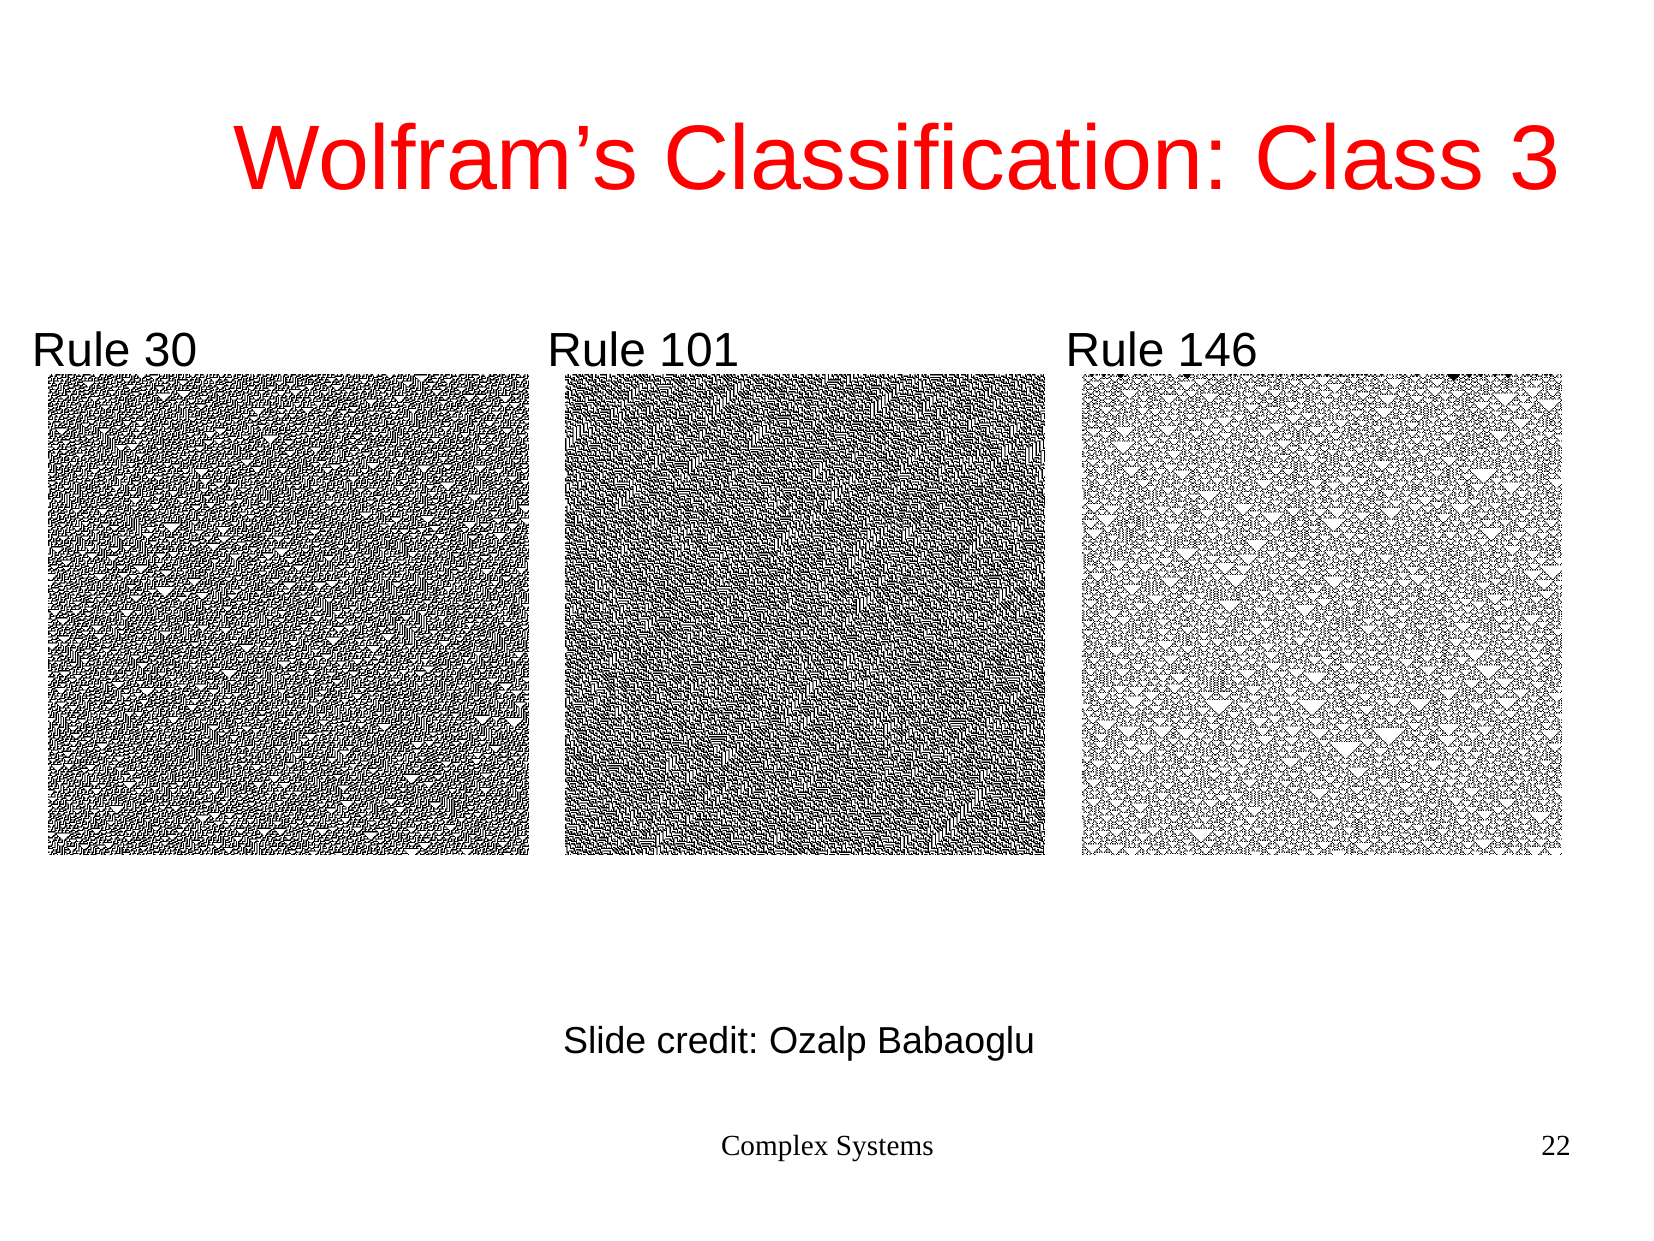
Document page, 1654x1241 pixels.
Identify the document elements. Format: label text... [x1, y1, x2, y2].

title Wolfram’s Classification: Class 3 [82, 49, 1571, 257]
text_box Slide credit: Ozalp Babaoglu [548, 1012, 1051, 1070]
text_box Rule 146 [1065, 318, 1259, 376]
picture [1082, 374, 1562, 855]
picture [565, 374, 1045, 855]
text_box Rule 101 [547, 318, 740, 376]
text_box Rule 30 [31, 318, 198, 376]
picture [48, 374, 529, 855]
